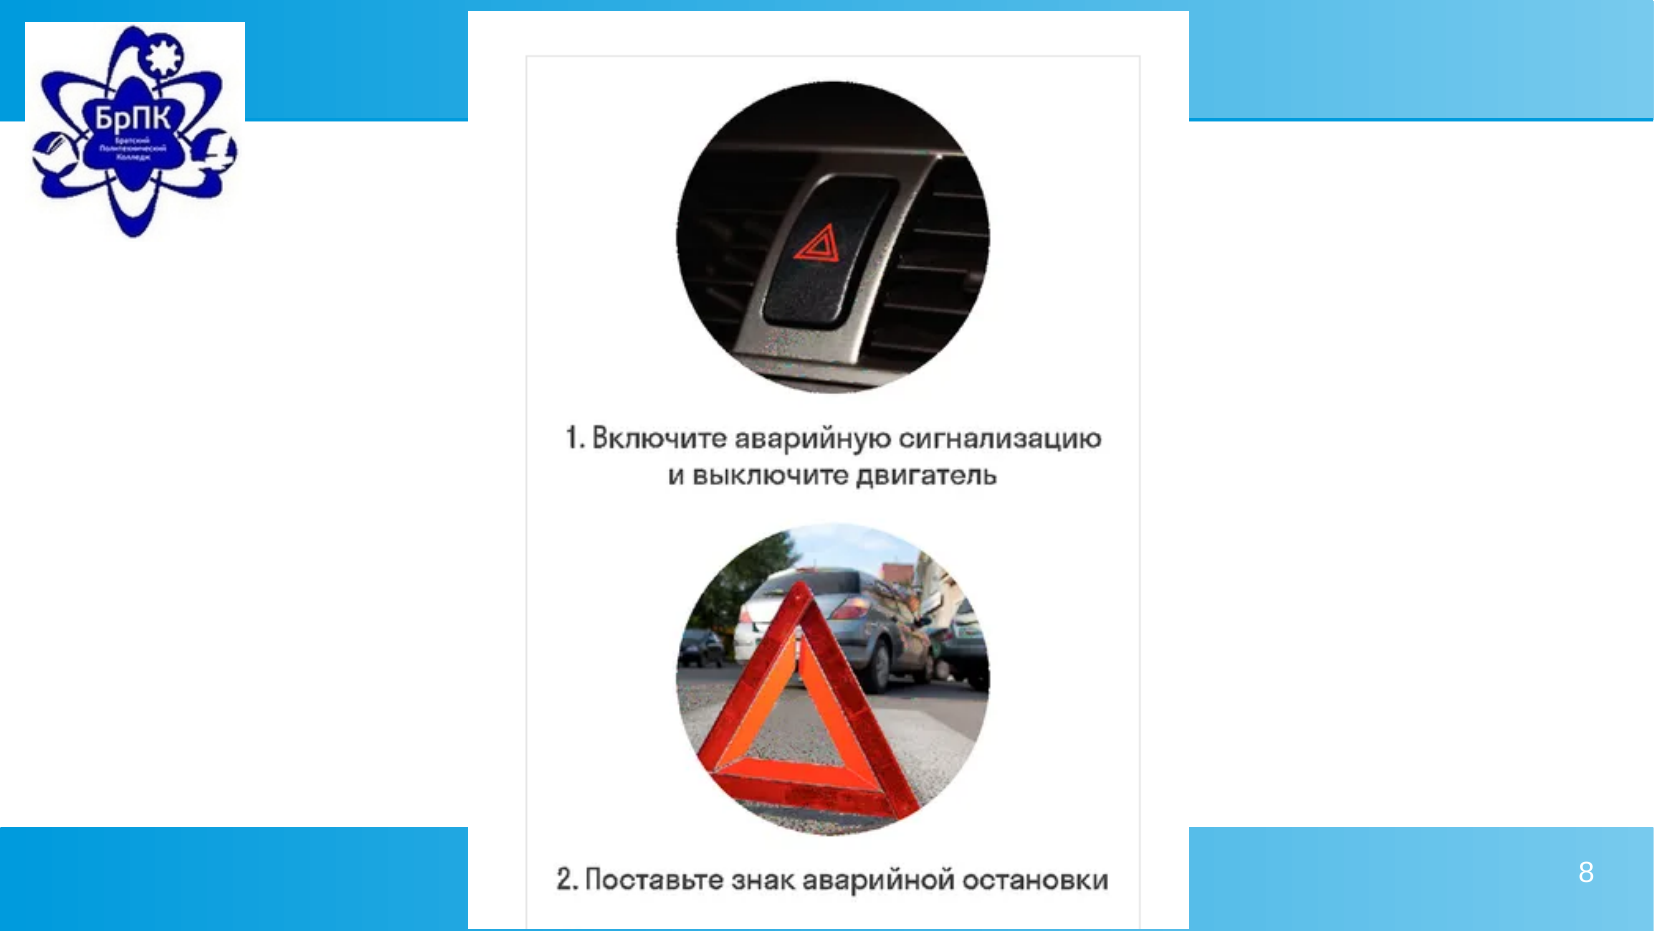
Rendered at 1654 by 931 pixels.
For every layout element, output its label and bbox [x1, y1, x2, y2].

picture [25, 23, 245, 242]
picture [468, 11, 1189, 930]
